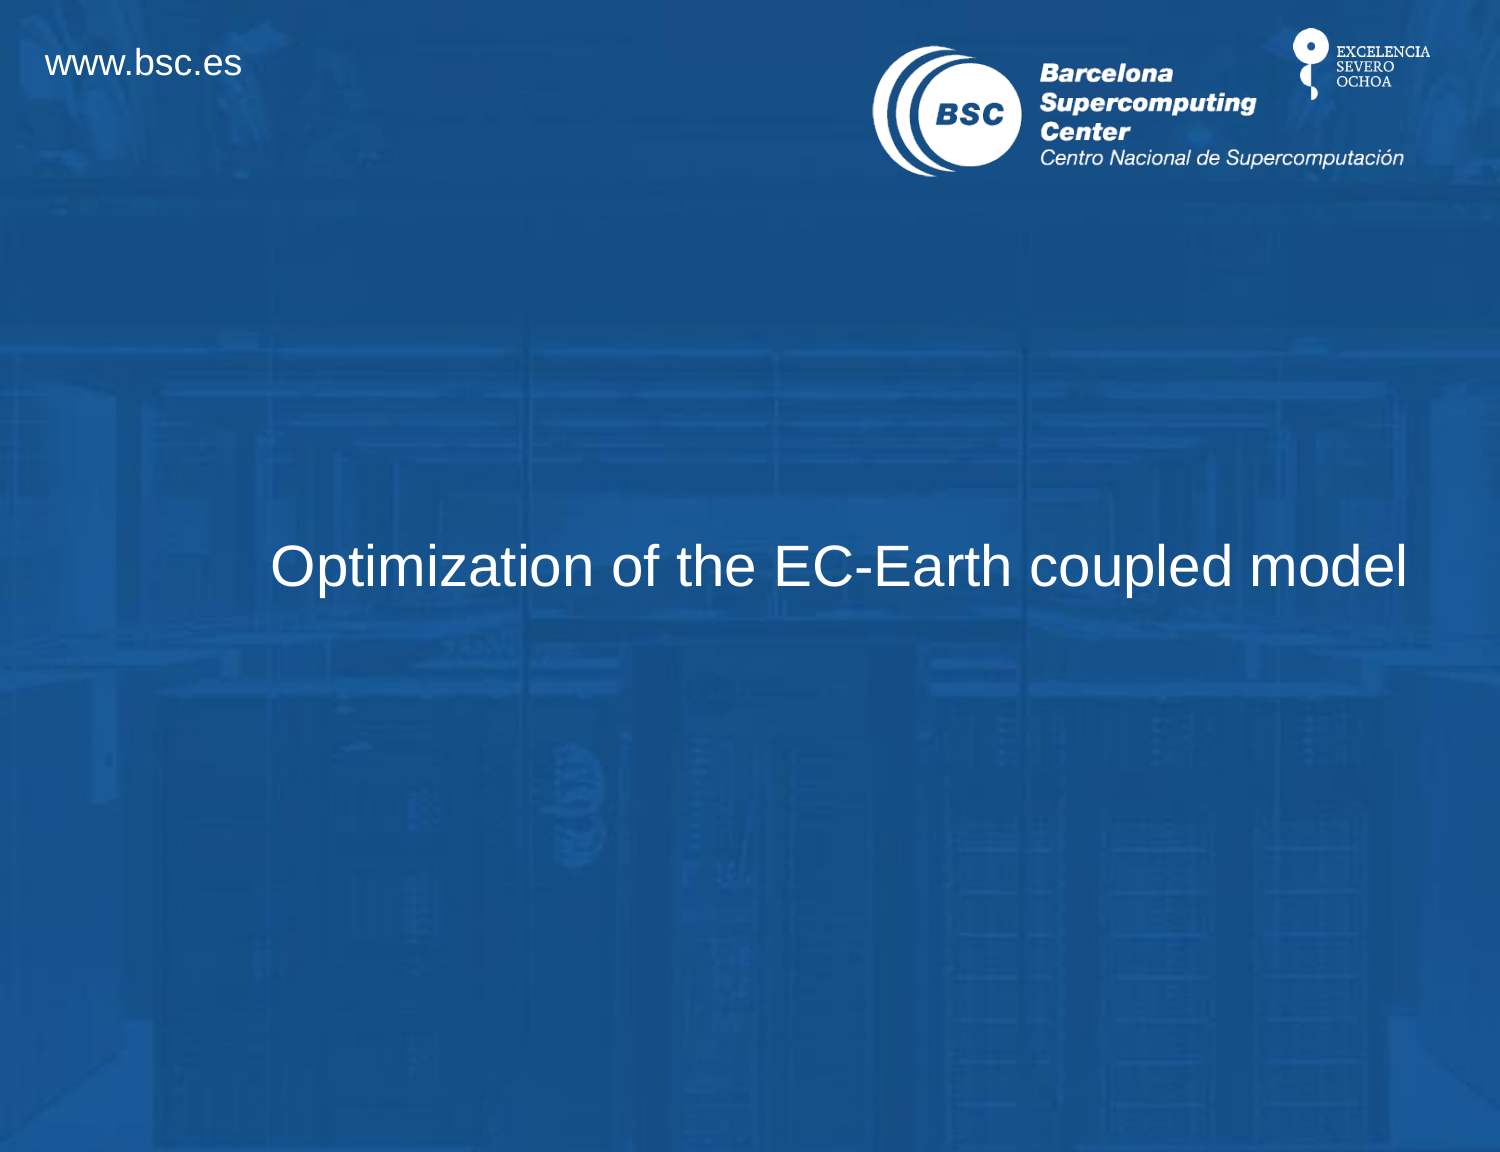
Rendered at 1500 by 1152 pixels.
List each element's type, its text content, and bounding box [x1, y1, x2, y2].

picture [0, 0, 1500, 1152]
title Optimization of the EC-Earth coupled model [75, 521, 1425, 631]
